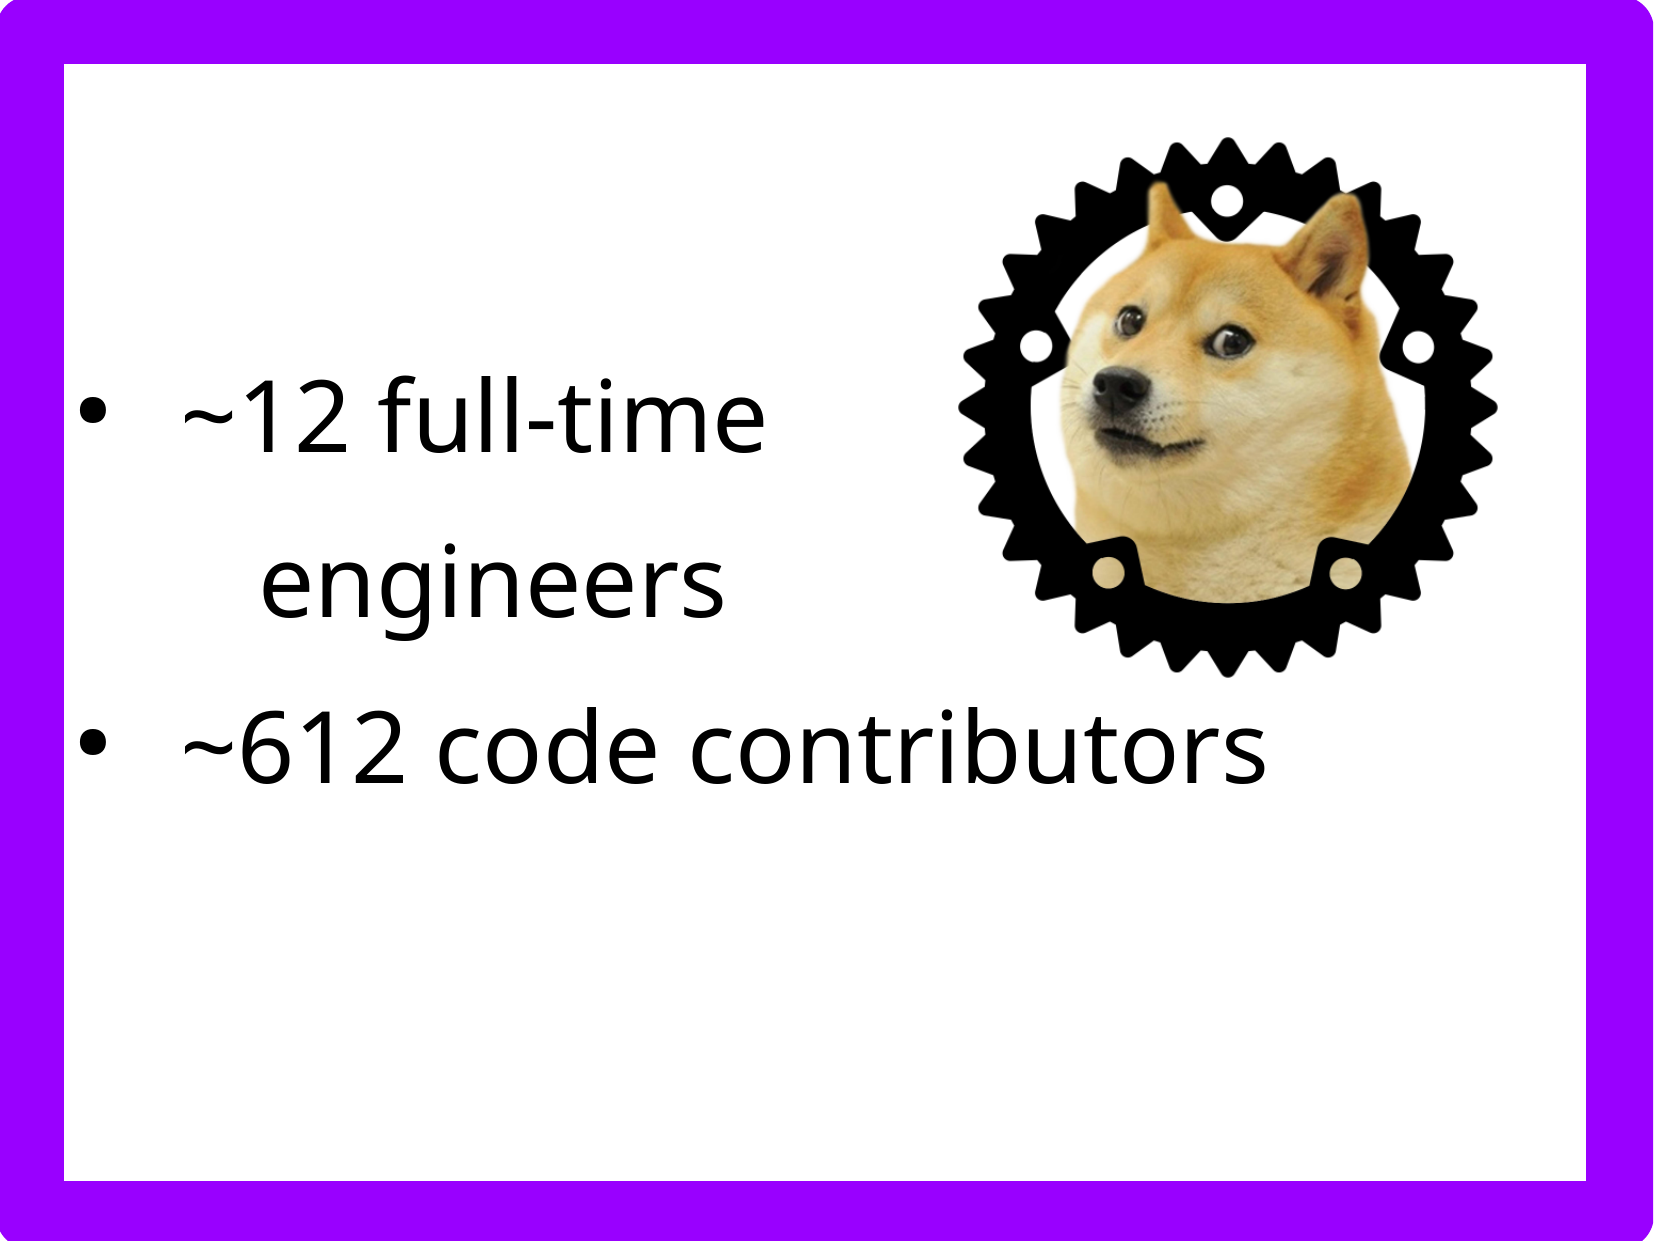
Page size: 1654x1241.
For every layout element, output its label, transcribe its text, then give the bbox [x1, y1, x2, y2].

picture [955, 134, 1501, 681]
list ~12 full-time engineers ~612 code contributors [57, 345, 1546, 1215]
